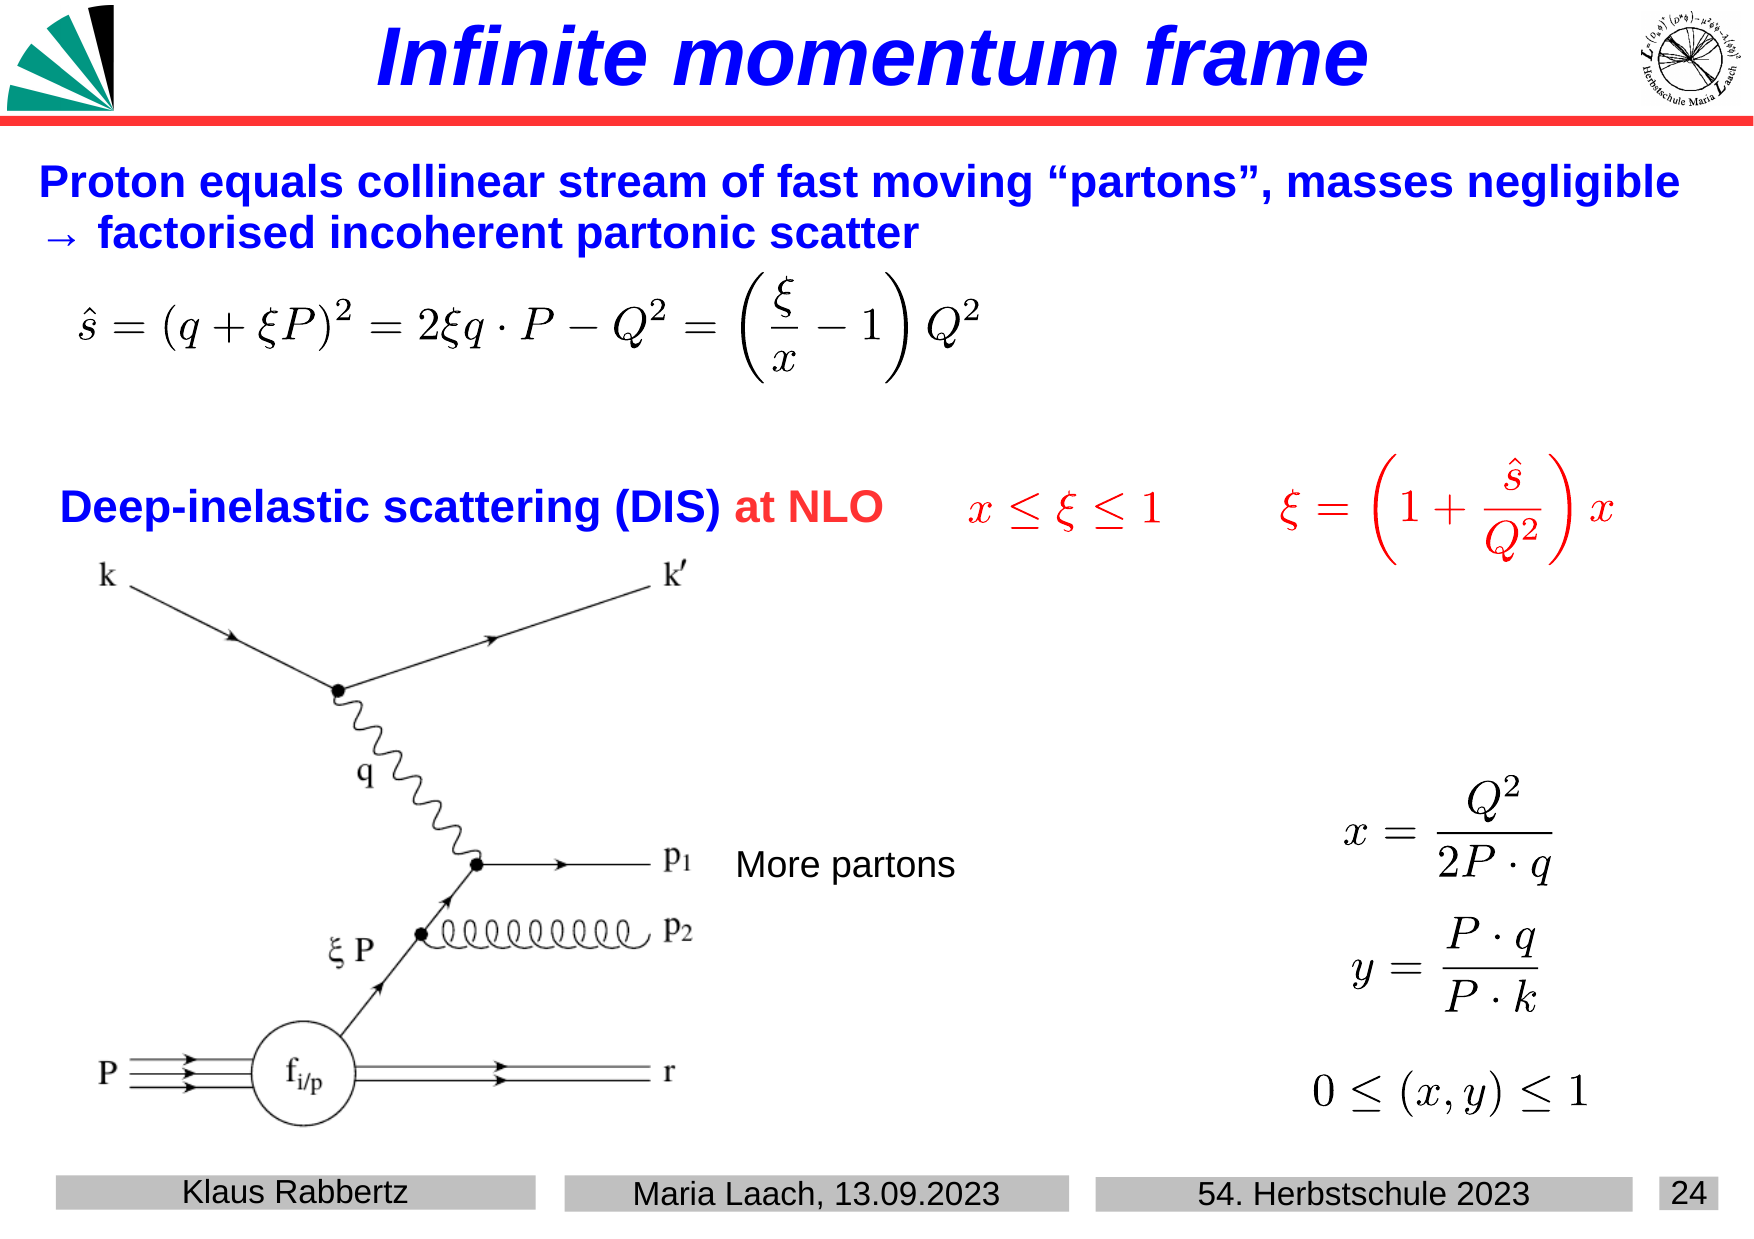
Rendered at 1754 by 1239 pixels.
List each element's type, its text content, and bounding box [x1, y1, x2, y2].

picture [81, 549, 705, 1145]
picture [7, 5, 114, 112]
picture [74, 270, 983, 386]
picture [1310, 1068, 1593, 1119]
title Infinite momentum frame [129, 0, 1617, 114]
text_box Deep-inelastic scattering (DIS) at NLO [47, 475, 910, 549]
text_box More partons [723, 837, 968, 901]
picture [1279, 453, 1616, 566]
picture [967, 490, 1164, 532]
picture [1641, 11, 1741, 106]
text_box Proton equals collinear stream of fast moving “partons”, masses negligible → factorised incoherent partonic scatter [26, 150, 1694, 265]
picture [1350, 916, 1539, 1012]
picture [1342, 775, 1553, 886]
